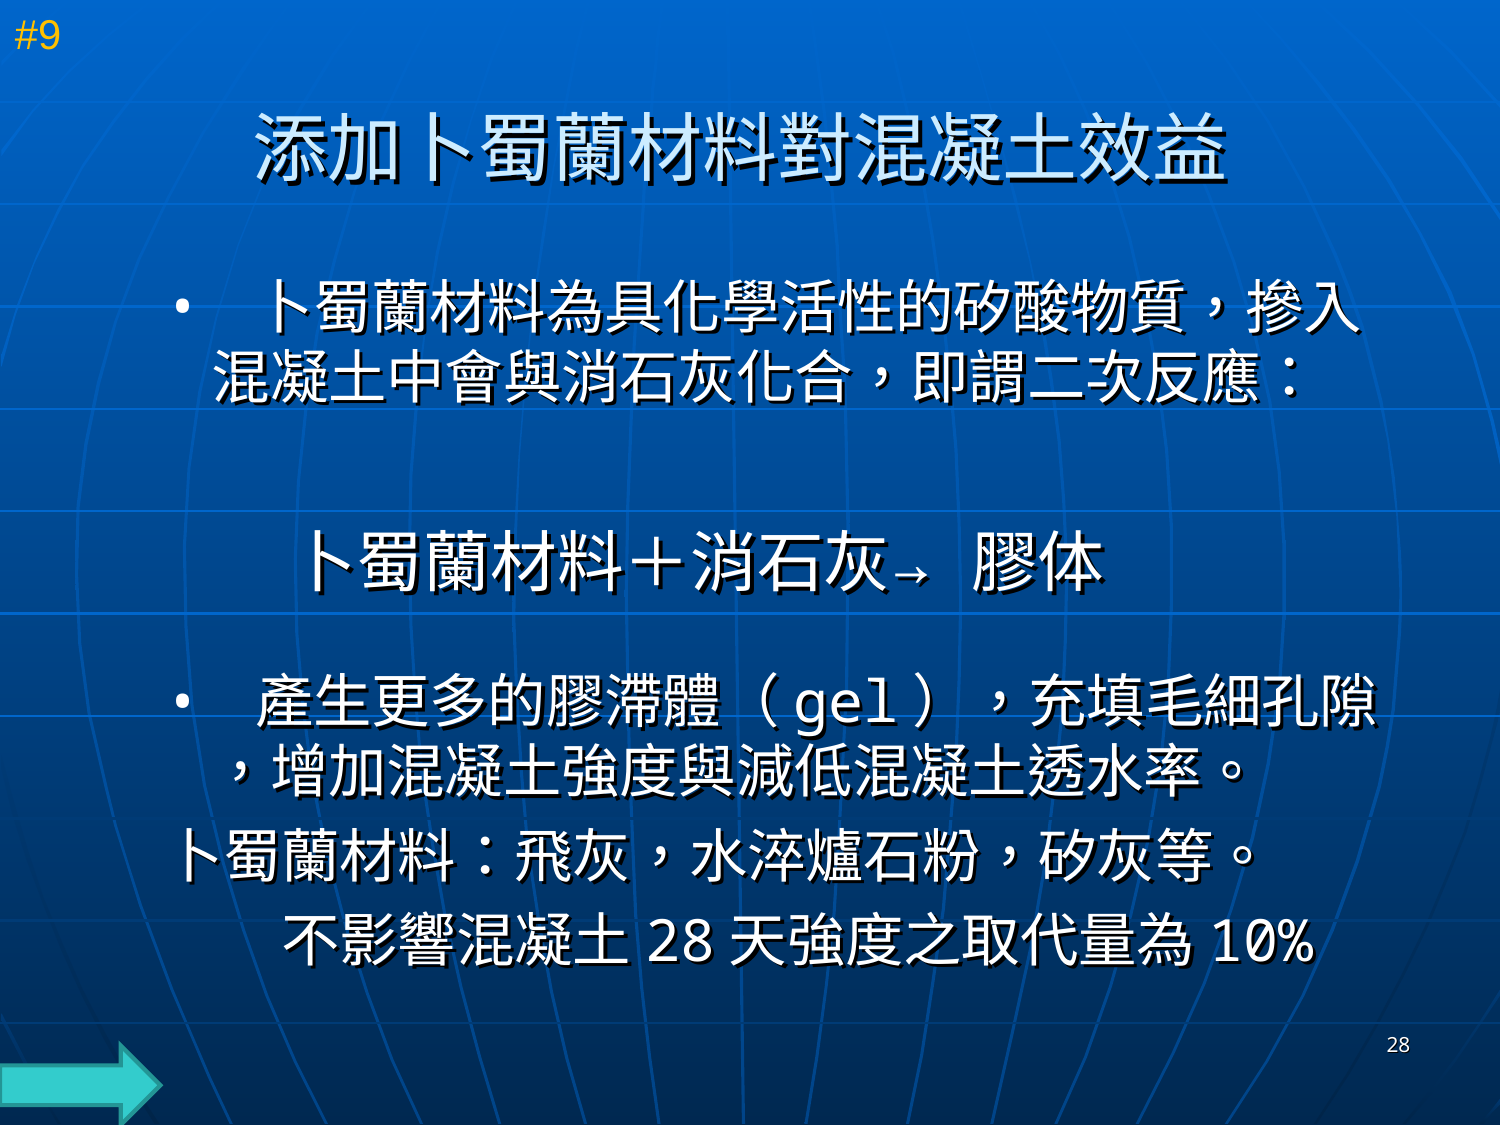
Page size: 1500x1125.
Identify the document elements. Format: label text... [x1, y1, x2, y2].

text_box [0, 1045, 161, 1125]
list 卜蜀蘭材料為具化學活性的矽酸物質，摻入混凝土中會與消石灰化合，即謂二次反應： 卜蜀蘭材料＋消石灰→ 膠体 產生更多的膠滯體（gel），充填毛細孔隙，增加混凝土強度與減低混凝土透水率。 卜蜀蘭材料：飛灰，水淬爐石粉，矽灰等。 不影響混凝土28天強度之取代量為10% [75, 262, 1426, 1006]
text_box <編號> [1074, 1024, 1426, 1100]
title 添加卜蜀蘭材料對混凝土效益 [75, 45, 1426, 233]
text_box #9 [0, 0, 77, 66]
